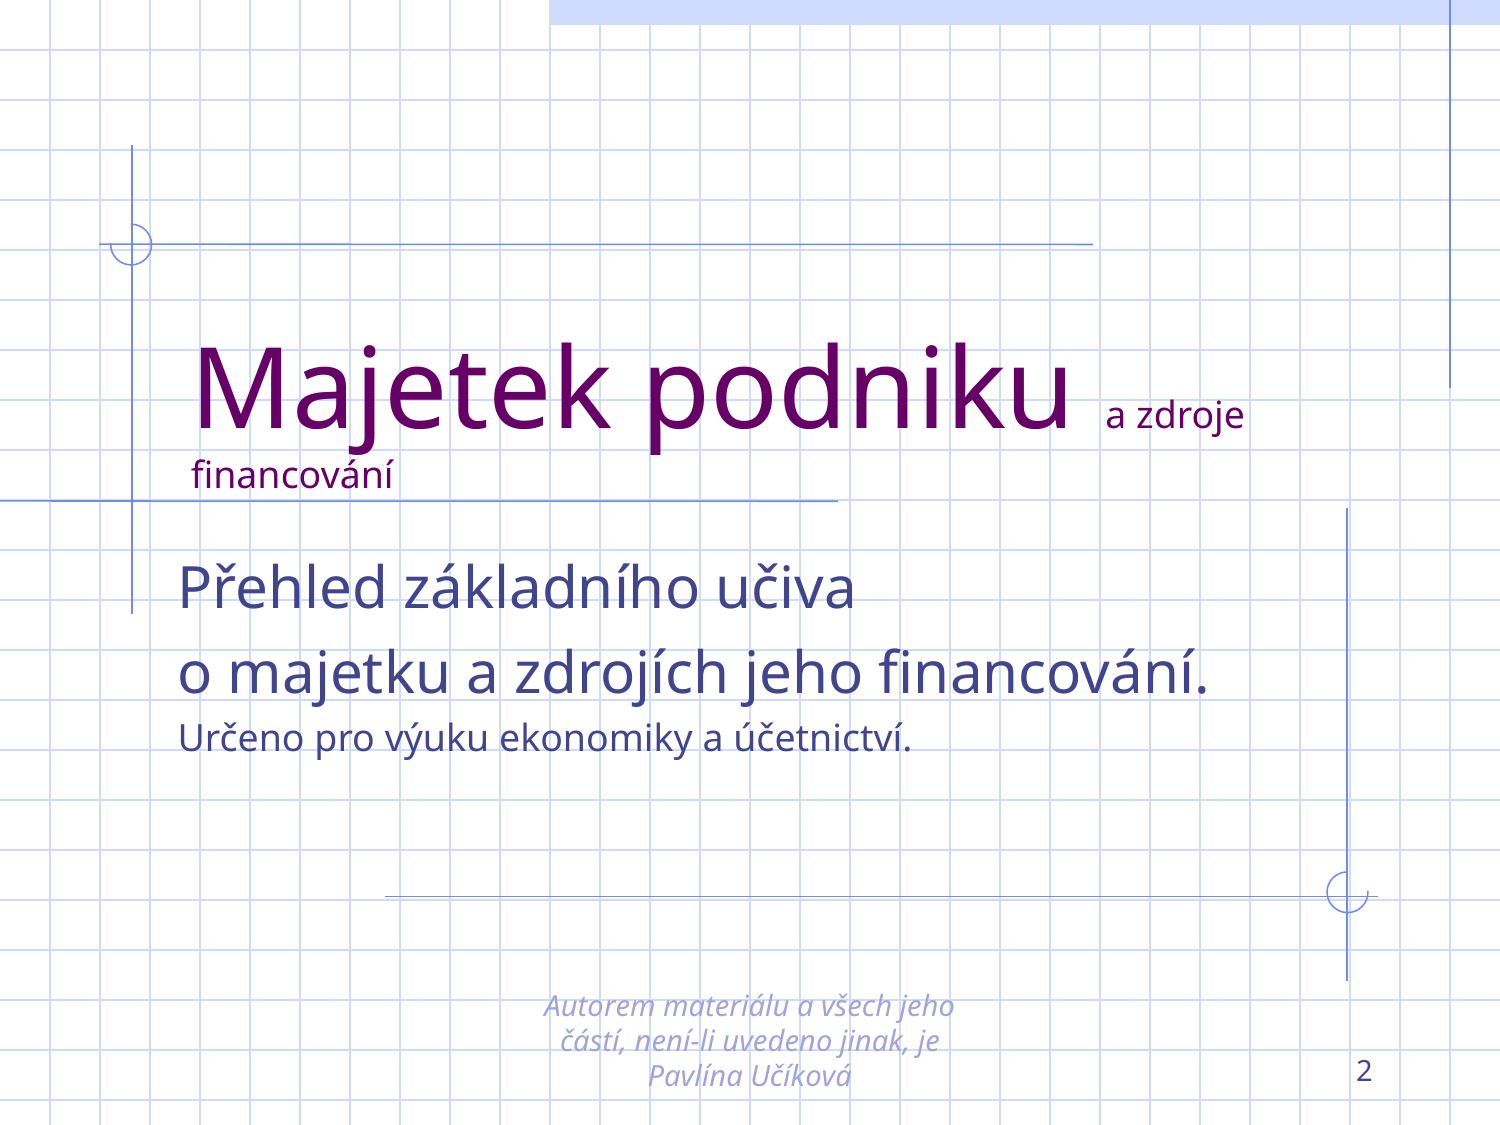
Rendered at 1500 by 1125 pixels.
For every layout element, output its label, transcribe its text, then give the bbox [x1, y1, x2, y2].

title Majetek podniku a zdroje financování [175, 316, 1451, 504]
text_box Přehled základního učiva o majetku a zdrojích jeho financování. Určeno pro výuku ekonomiky a účetnictví. [162, 542, 1301, 831]
text_box <číslo> [1074, 1025, 1388, 1101]
text_box Autorem materiálu a všech jeho částí, není-li uvedeno jinak, je Pavlína Učíková [512, 1025, 988, 1101]
